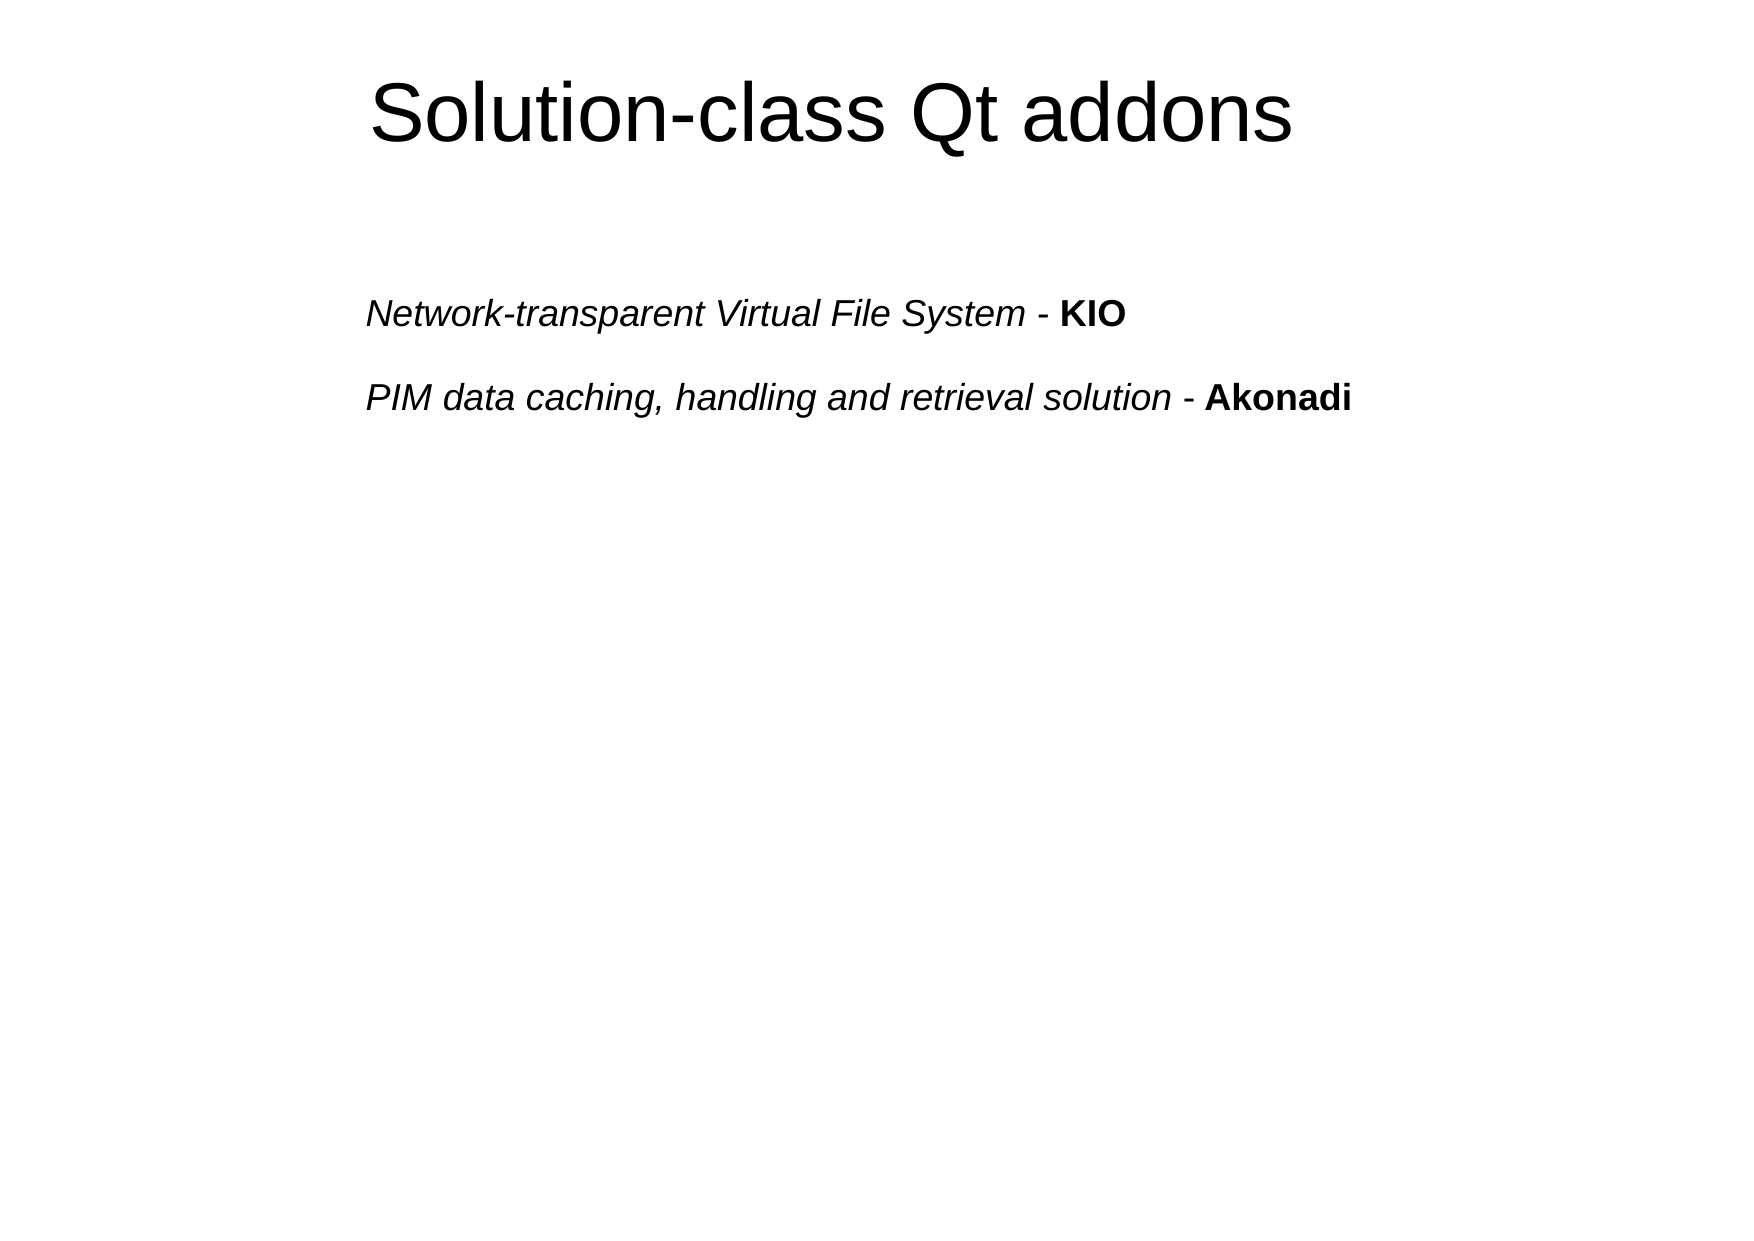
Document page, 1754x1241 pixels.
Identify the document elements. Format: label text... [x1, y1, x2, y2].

text_box Network-transparent Virtual File System - KIO PIM data caching, handling and retrieval solution - Akonadi [350, 285, 1649, 1079]
text_box Solution-class Qt addons [354, 59, 1653, 184]
